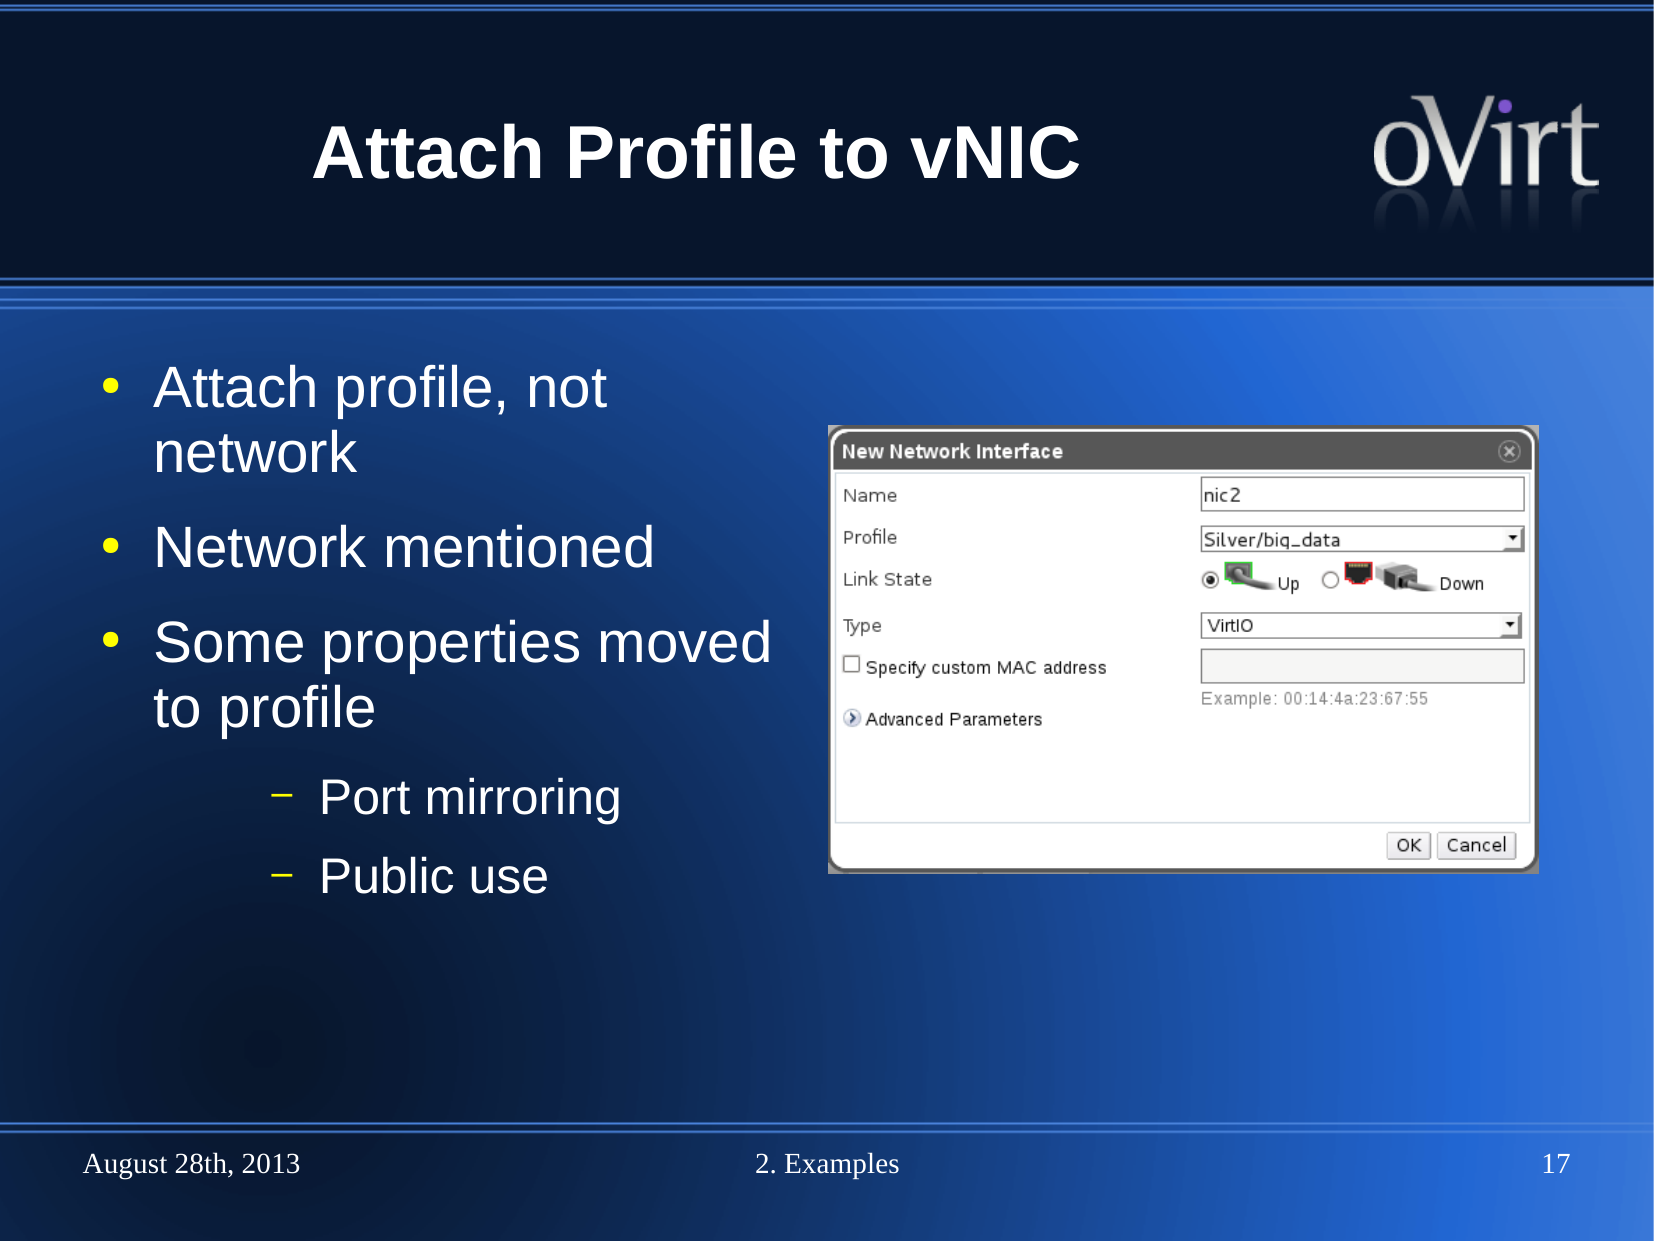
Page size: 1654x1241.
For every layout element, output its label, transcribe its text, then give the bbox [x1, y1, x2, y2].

list Attach profile, not network Network mentioned Some properties moved to profile Port mirroring Public use [82, 355, 809, 1060]
picture [0, 0, 1654, 1241]
title Attach Profile to vNIC [82, 49, 1312, 257]
